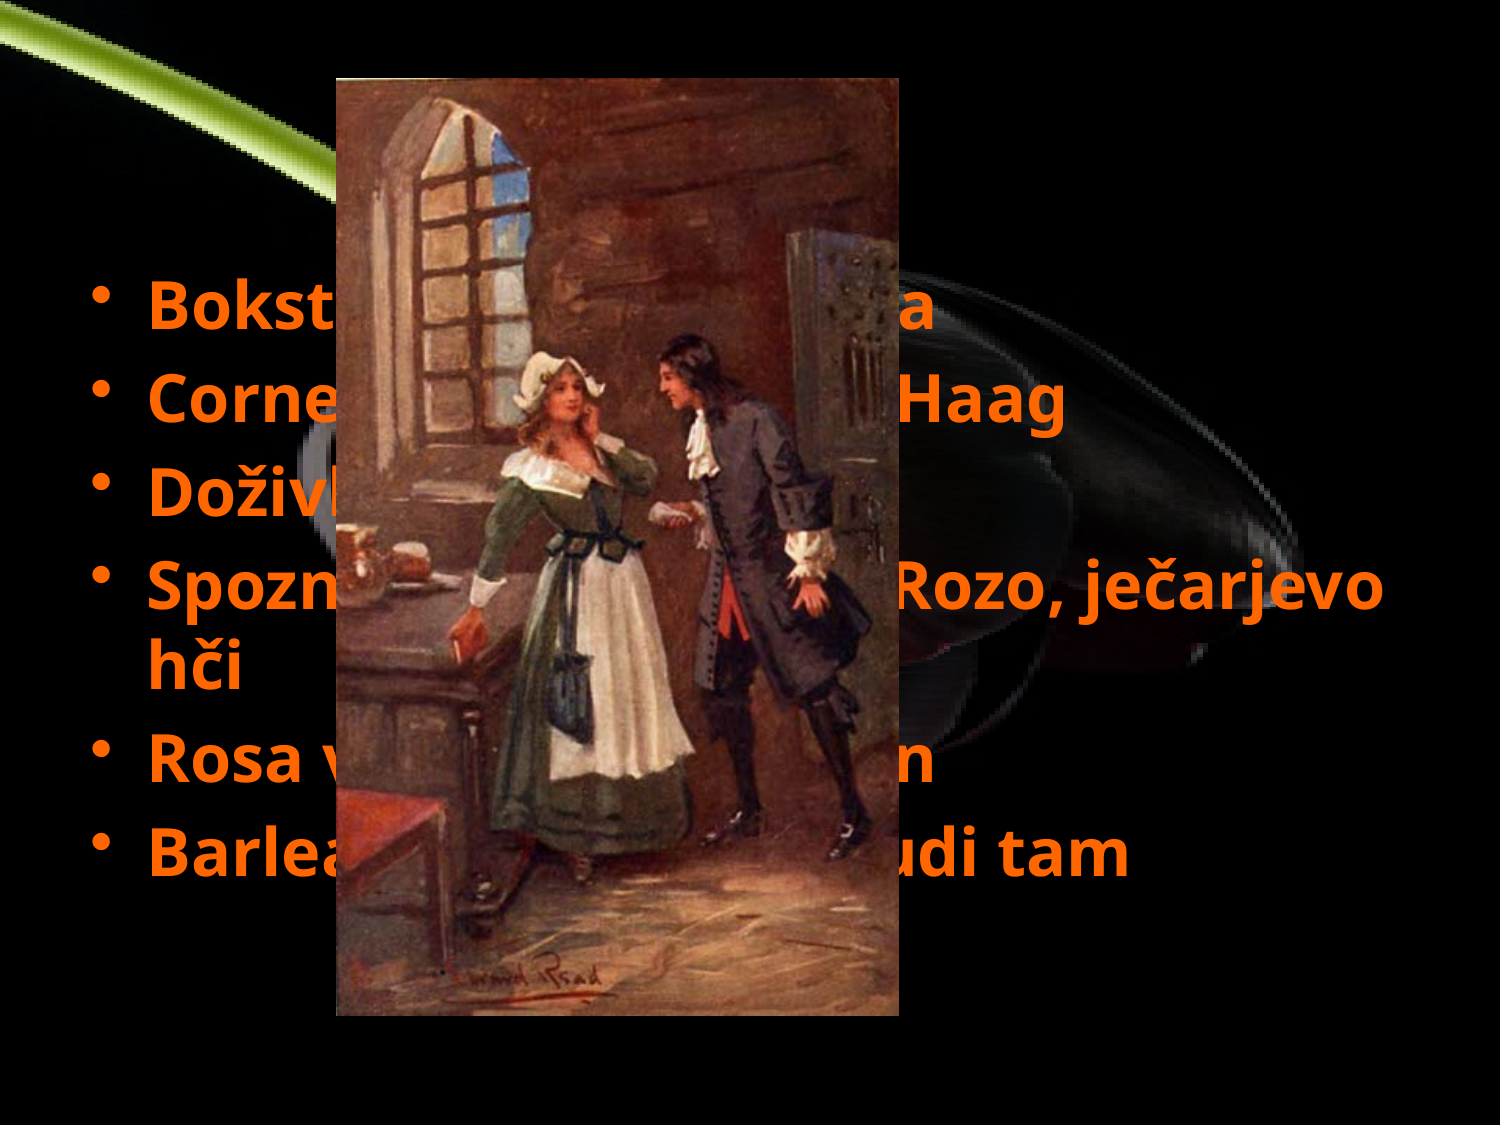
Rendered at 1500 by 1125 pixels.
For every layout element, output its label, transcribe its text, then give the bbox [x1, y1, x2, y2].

list Bokstel izda Corneliusa Corneliusa odvedejo v Haag Doživljenska obsodba Spozna svojo ljubezen Rozo, ječarjevo hči Rosa vzgaja črni tulipan Barleansis jima sledi tudi tam [75, 255, 336, 1005]
picture [0, 0, 1500, 1125]
list Bokstel izda Corneliusa Corneliusa odvedejo v Haag Doživljenska obsodba Spozna svojo ljubezen Rozo, ječarjevo hči Rosa vzgaja črni tulipan Barleansis jima sledi tudi tam [899, 255, 1425, 1005]
